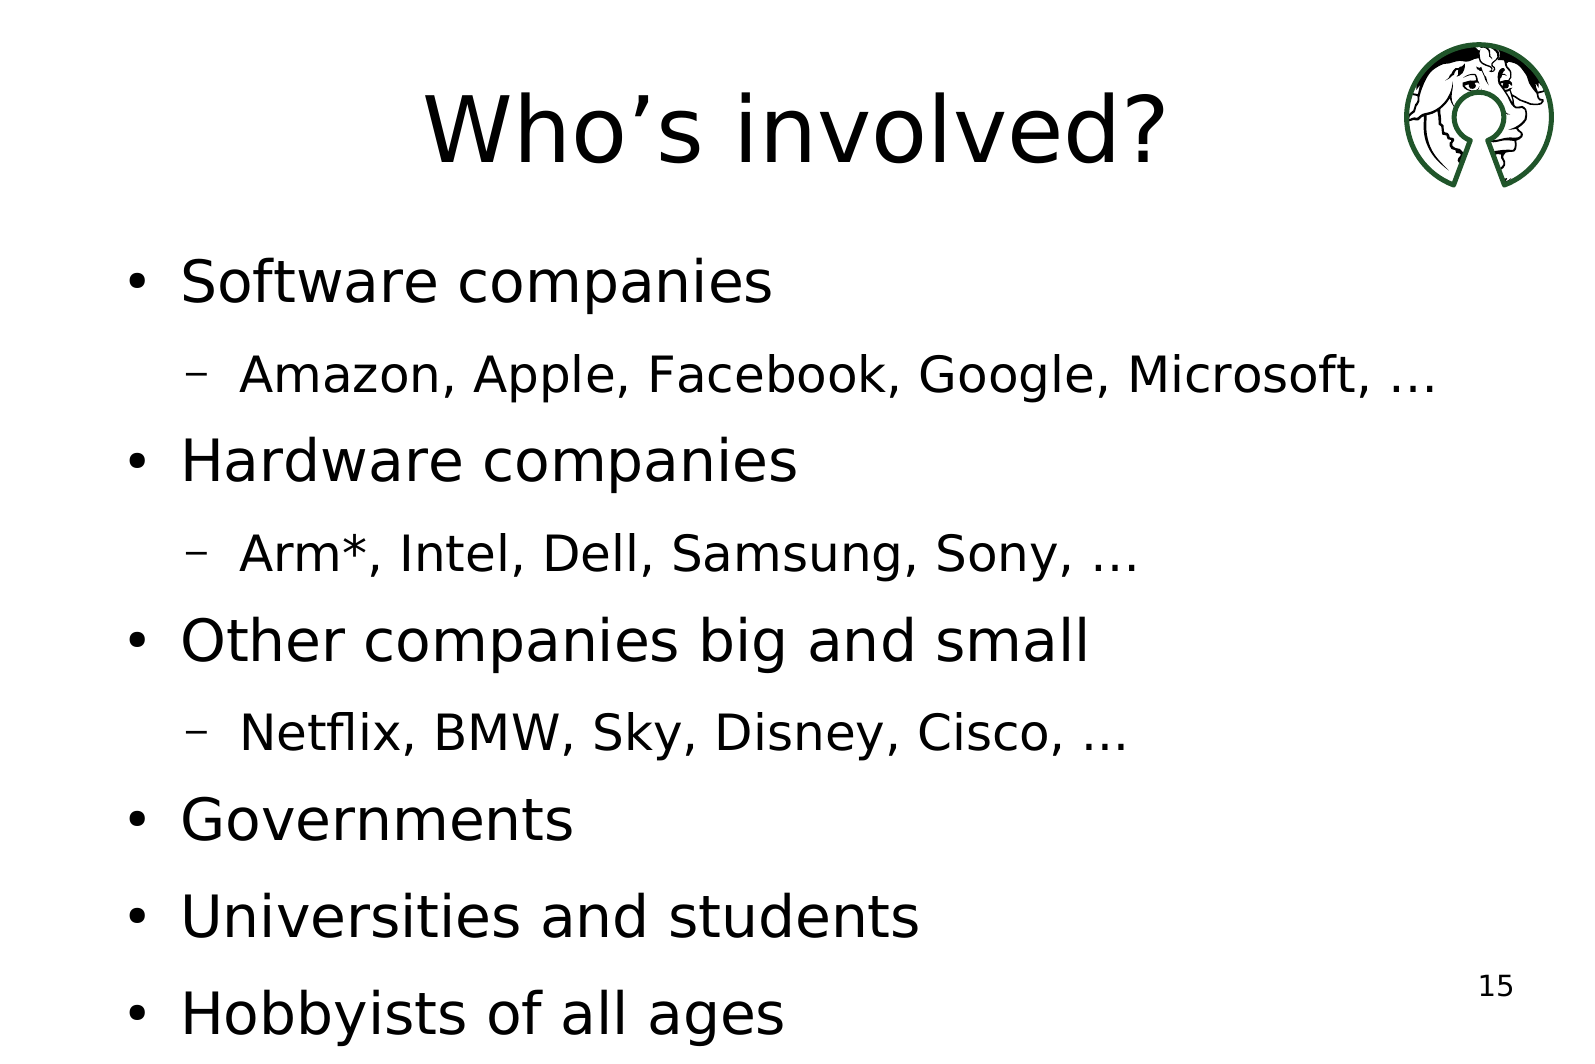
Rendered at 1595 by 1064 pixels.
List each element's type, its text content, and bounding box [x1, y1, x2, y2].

list Software companies Amazon, Apple, Facebook, Google, Microsoft, … Hardware companies Arm*, Intel, Dell, Samsung, Sony, … Other companies big and small Netflix, BMW, Sky, Disney, Cisco, ... Governments Universities and students Hobbyists of all ages [79, 248, 1515, 1049]
title Who’s involved? [79, 42, 1515, 220]
